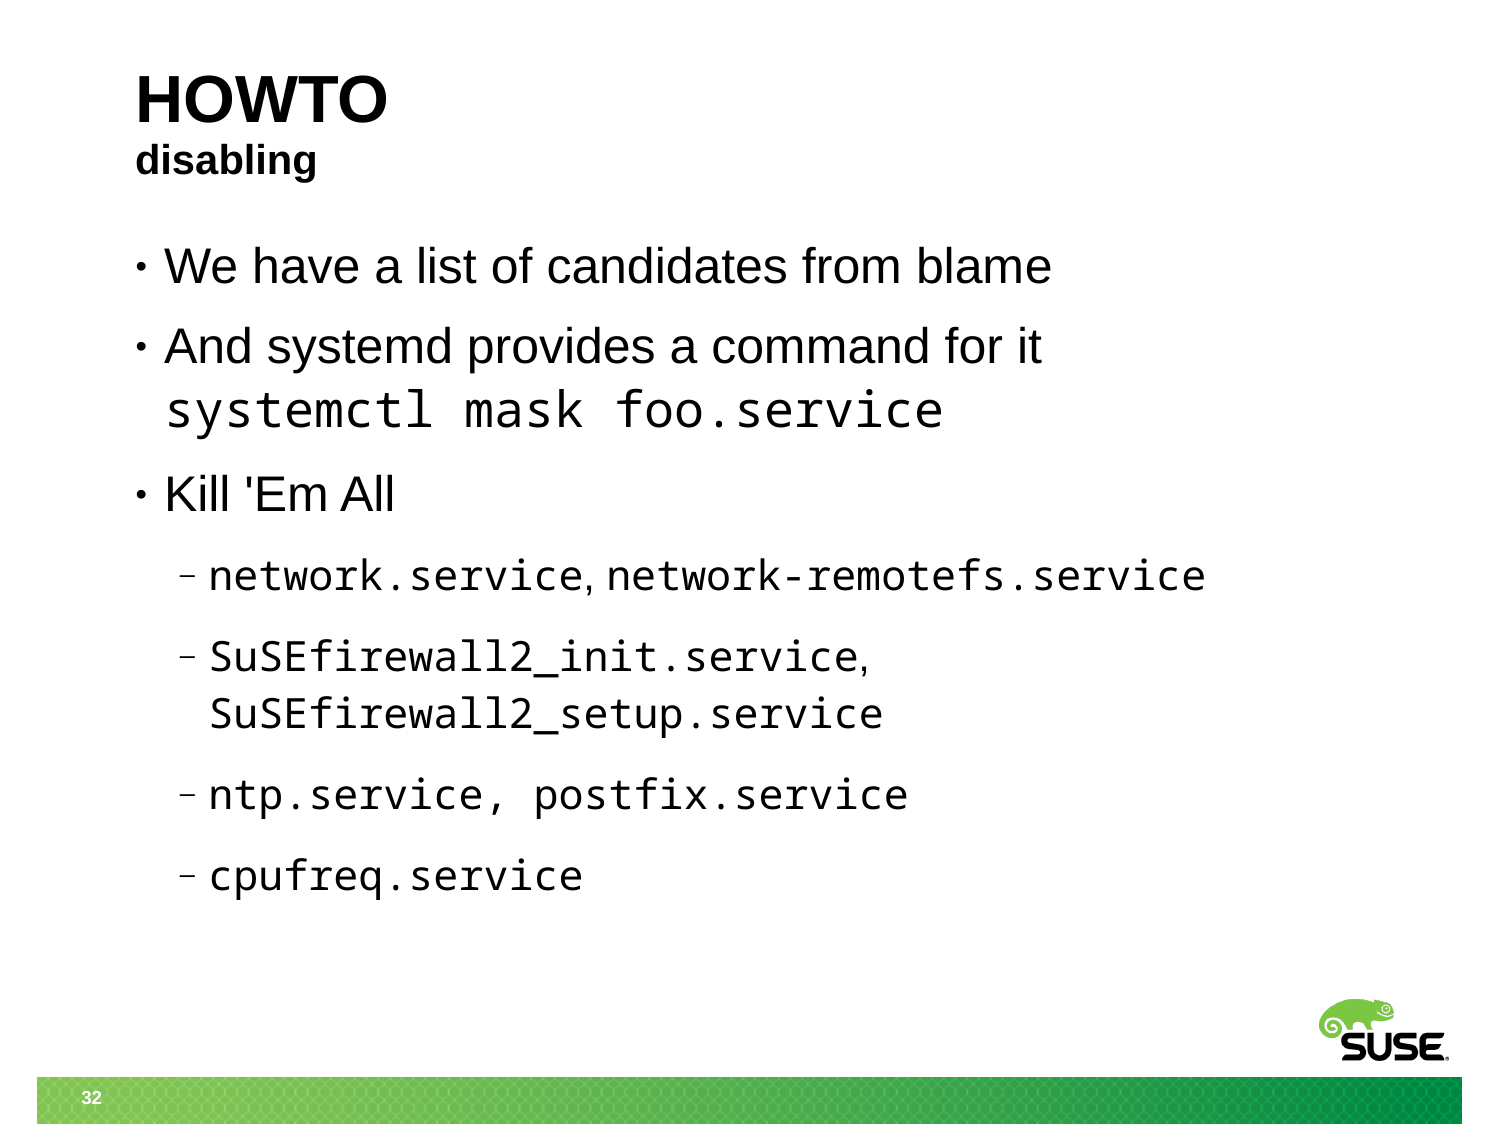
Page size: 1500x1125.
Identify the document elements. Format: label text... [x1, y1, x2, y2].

title HOWTO disabling [135, 41, 1372, 204]
picture [37, 1077, 1462, 1124]
picture [1319, 999, 1449, 1061]
list We have a list of candidates from blame And systemd provides a command for it systemctl mask foo.service Kill 'Em All network.service, network-remotefs.service SuSEfirewall2_init.service, SuSEfirewall2_setup.service ntp.service, postfix.service cpufreq.service [135, 238, 1372, 982]
